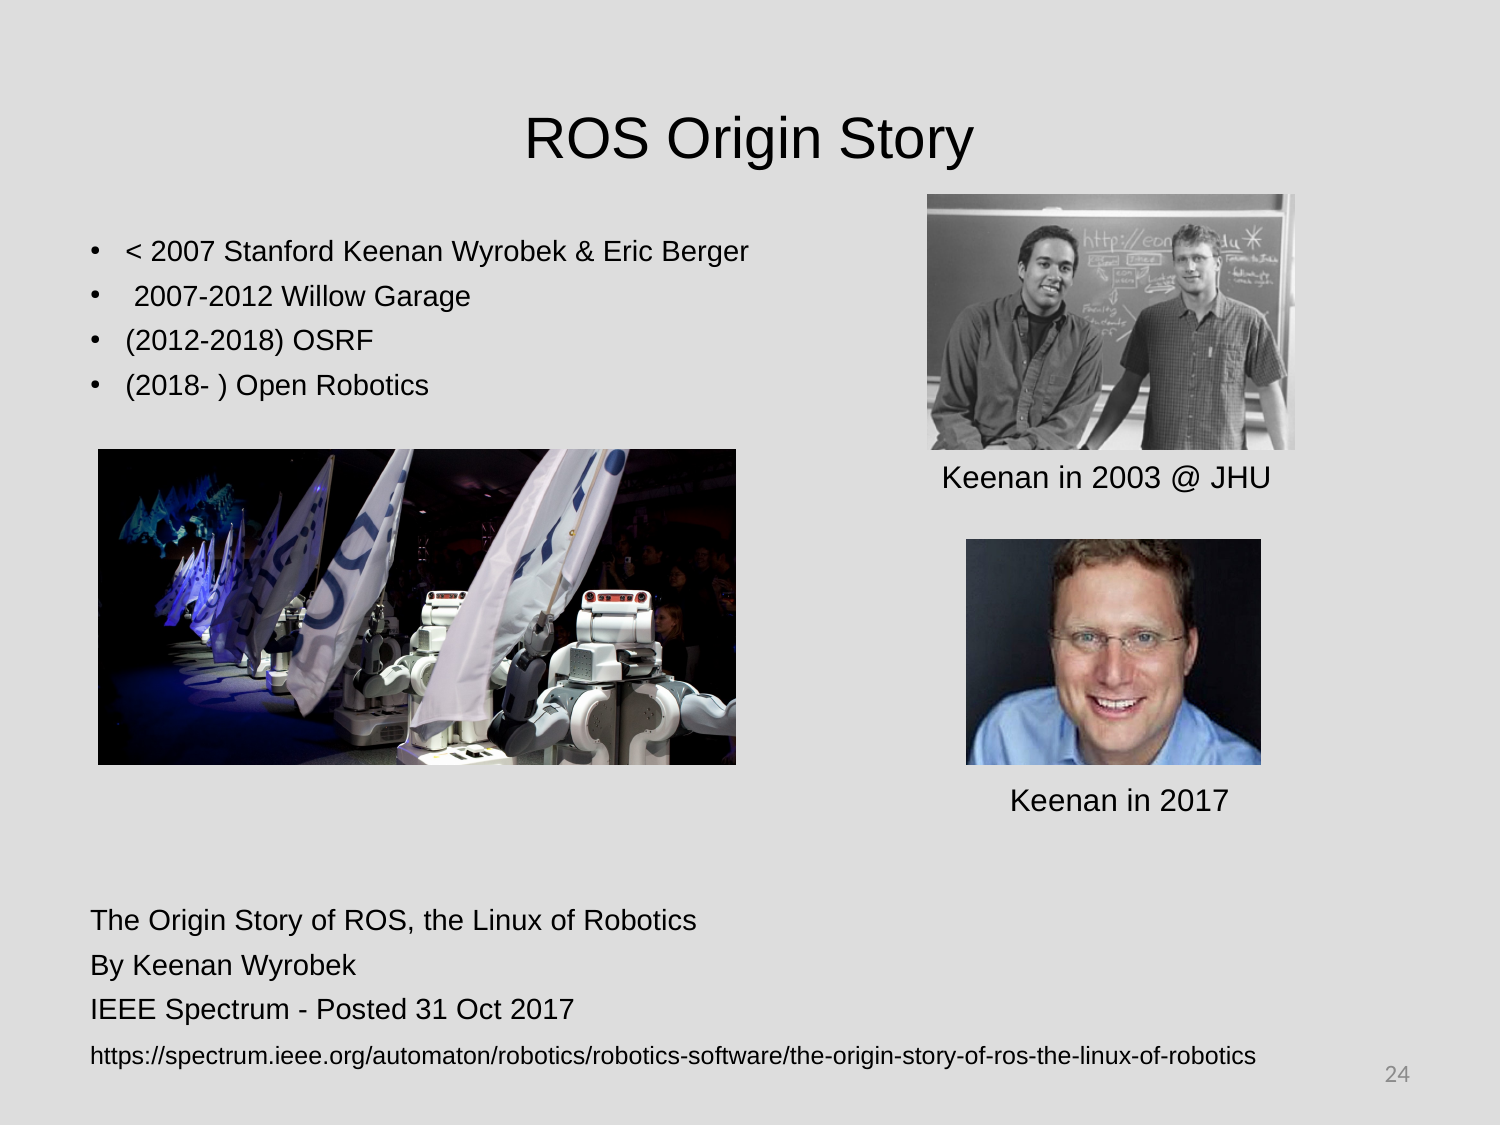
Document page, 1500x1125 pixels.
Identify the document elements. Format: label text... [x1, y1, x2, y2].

picture [966, 539, 1261, 766]
text_box Keenan in 2017 [995, 775, 1246, 826]
title ROS Origin Story [75, 45, 1425, 233]
picture [927, 194, 1295, 451]
subtitle < 2007 Stanford Keenan Wyrobek & Eric Berger 2007-2012 Willow Garage (2012-2018) OSRF (2018- ) Open Robotics The Origin Story of ROS, the Linux of Robotics By Keenan Wyrobek IEEE Spectrum - Posted 31 Oct 2017 https://spectrum.ieee.org/automaton/robotics/robotics-software/the-origin-story-of-ros-the-linux-of-robotics [90, 190, 1291, 1111]
picture [98, 449, 736, 766]
text_box Keenan in 2003 @ JHU [926, 453, 1287, 504]
